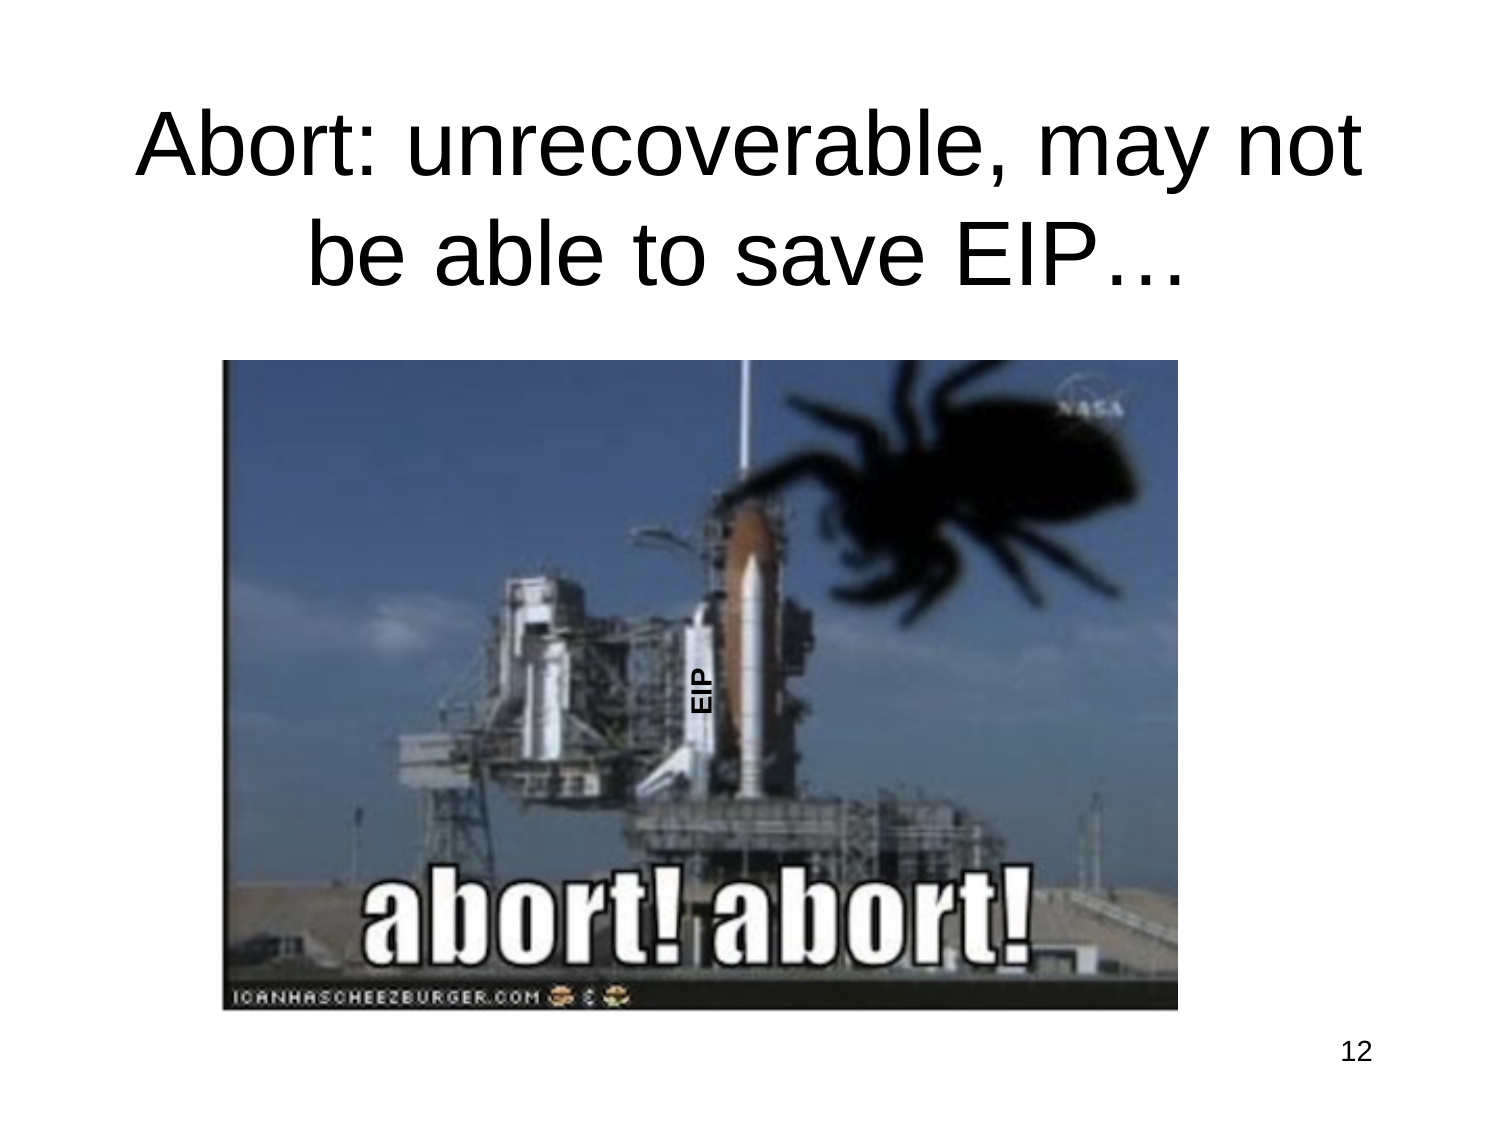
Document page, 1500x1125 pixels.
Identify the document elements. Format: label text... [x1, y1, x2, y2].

title Abort: unrecoverable, may not be able to save EIP… [112, 76, 1388, 312]
text_box <number> [1074, 1025, 1388, 1101]
picture [174, 360, 1178, 1075]
text_box EIP [674, 649, 726, 734]
